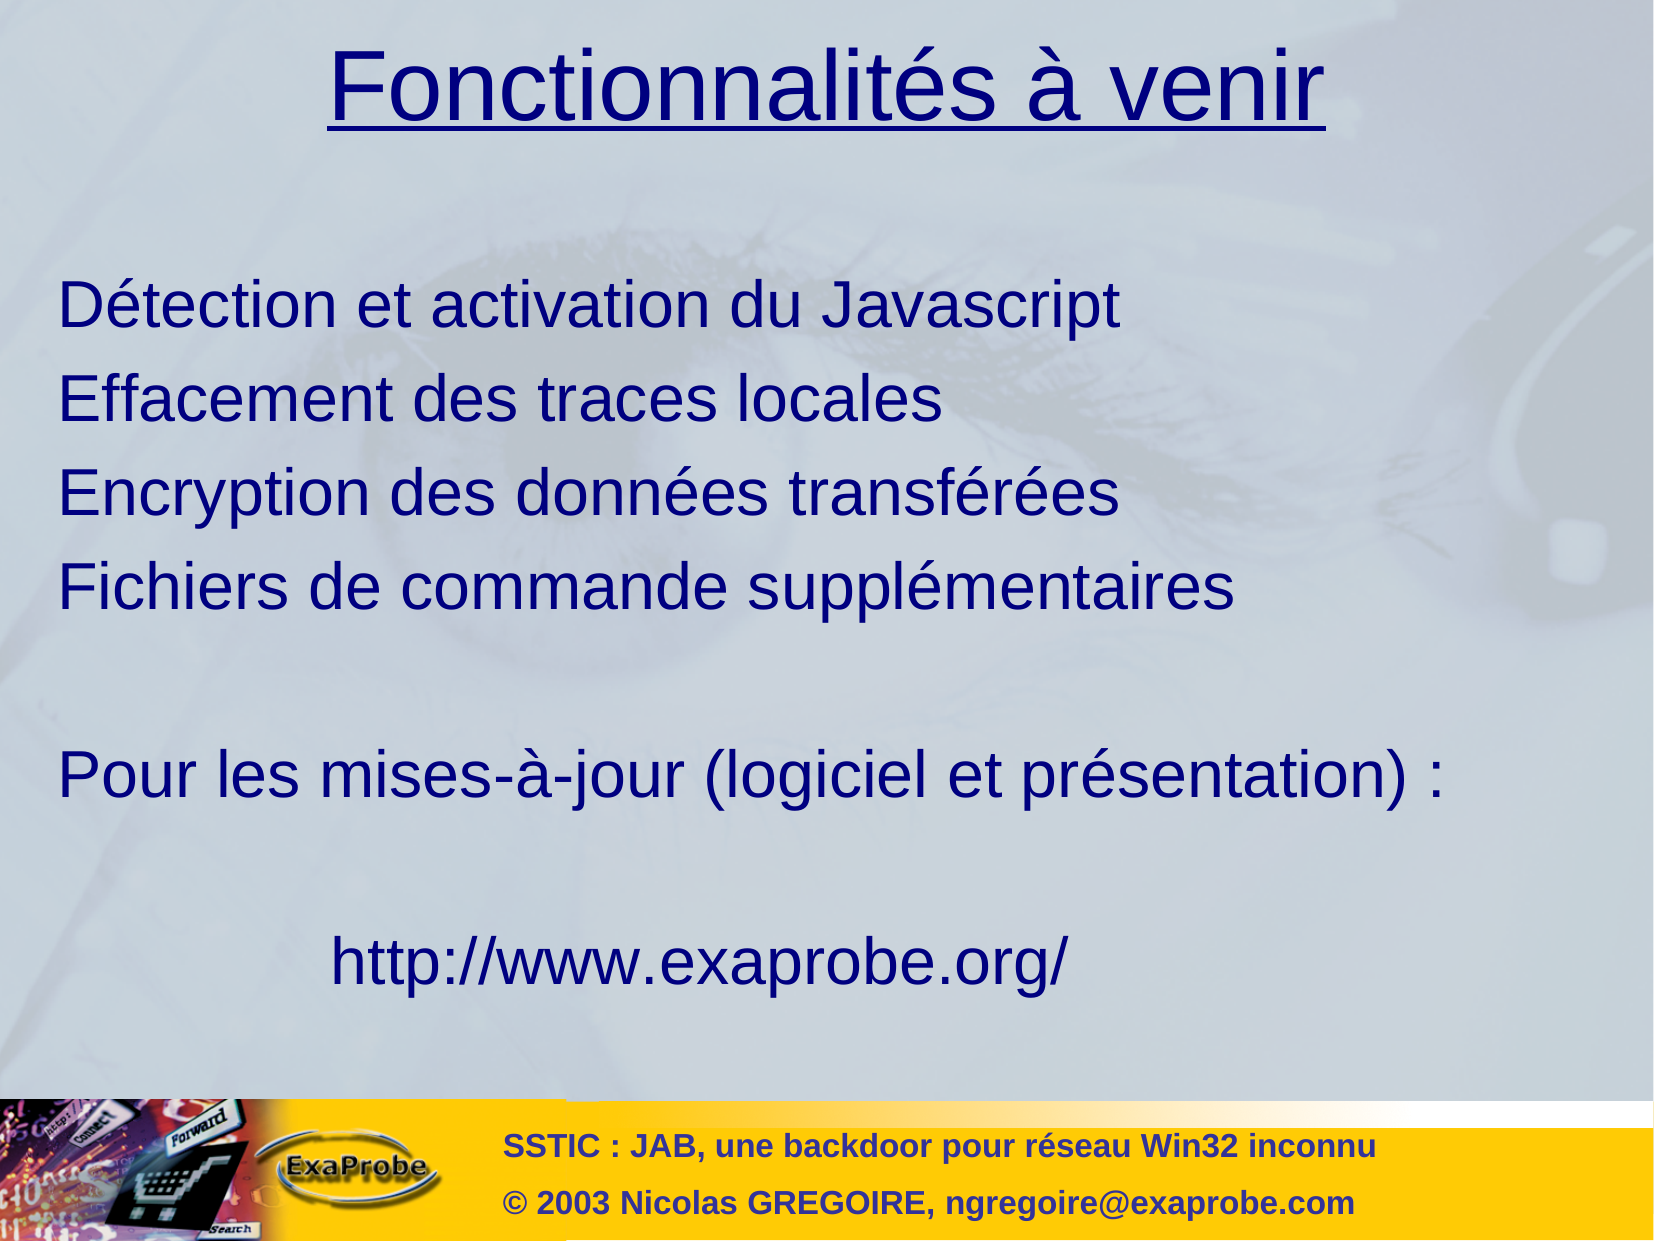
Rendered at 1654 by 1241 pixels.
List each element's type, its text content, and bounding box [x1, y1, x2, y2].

title Fonctionnalités à venir [0, 0, 1654, 167]
subtitle Détection et activation du Javascript Effacement des traces locales Encryption des données transférées Fichiers de commande supplémentaires Pour les mises-à-jour (logiciel et présentation) : http://www.exaprobe.org/ [39, 222, 1623, 1042]
